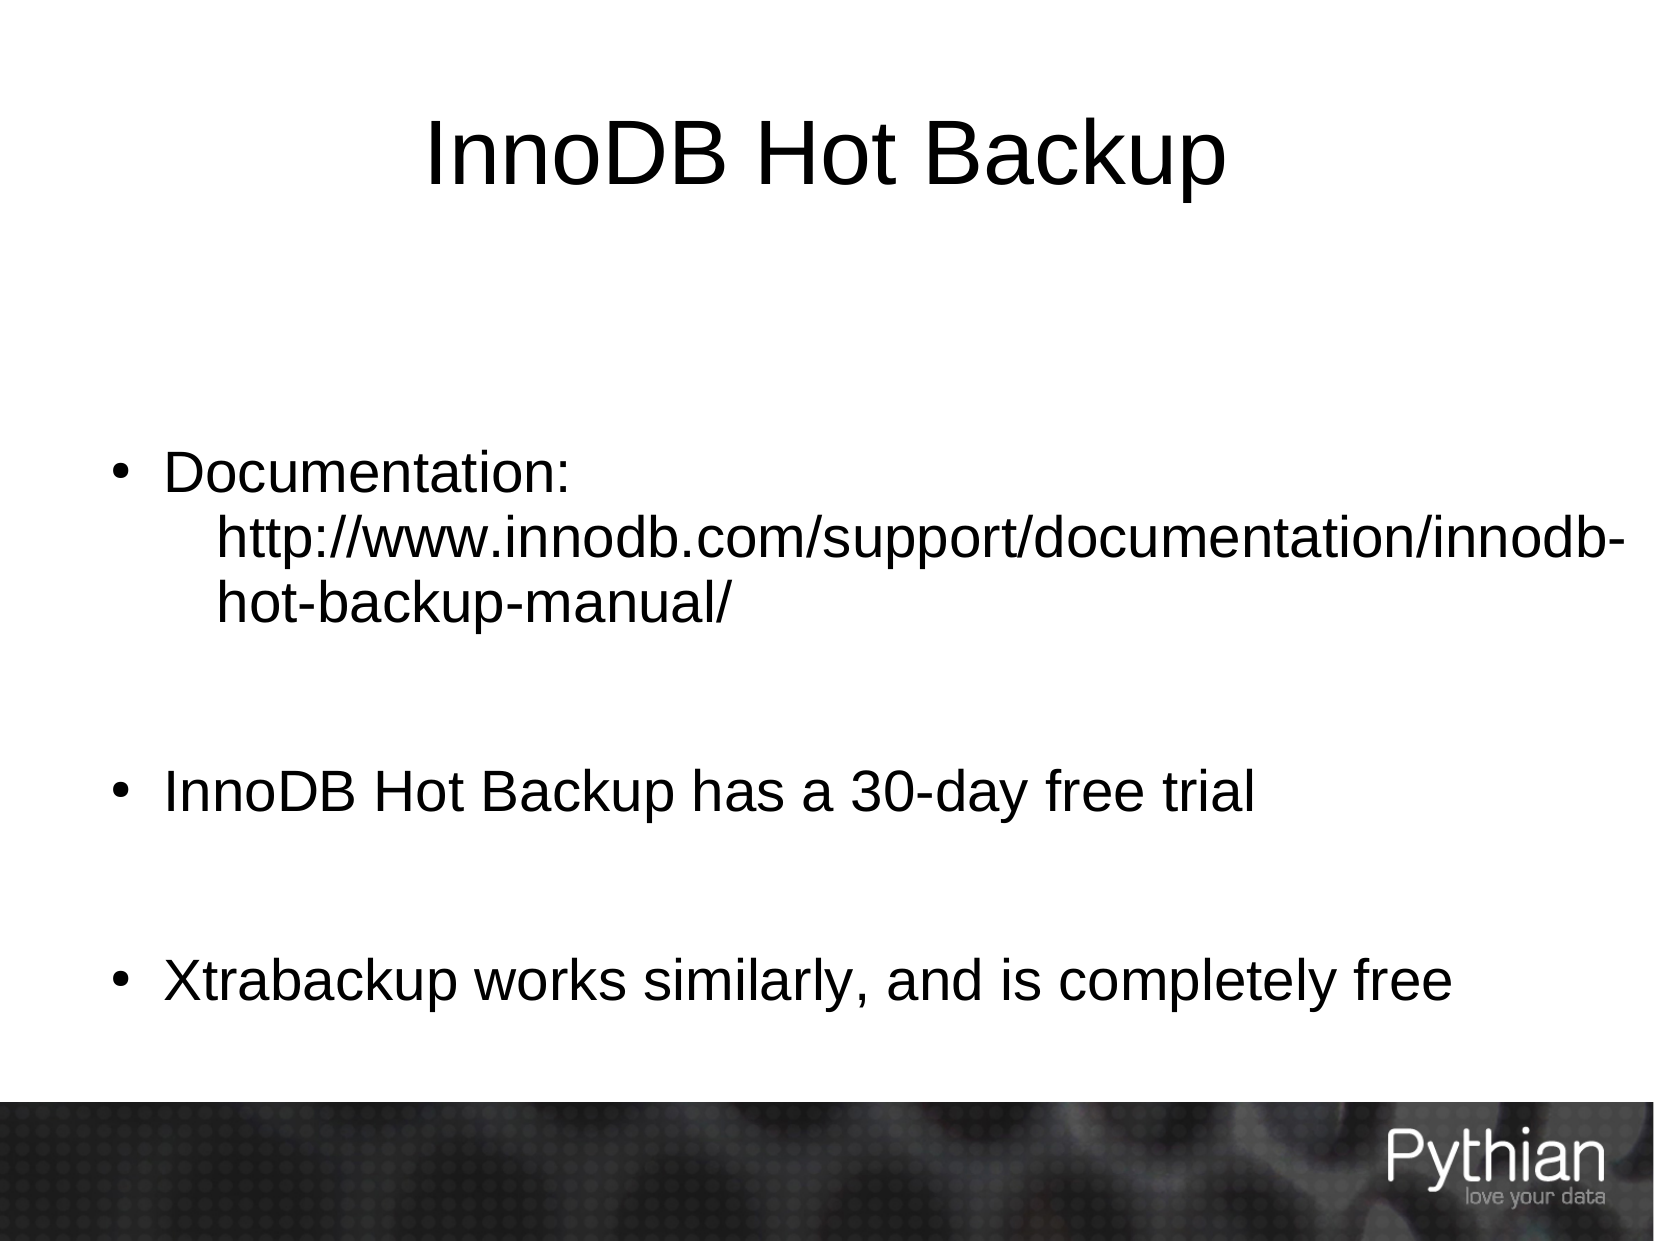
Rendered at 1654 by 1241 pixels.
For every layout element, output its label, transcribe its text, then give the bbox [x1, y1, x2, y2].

title InnoDB Hot Backup [82, 49, 1571, 257]
list Documentation: http://www.innodb.com/support/documentation/innodb-hot-backup-manual/ InnoDB Hot Backup has a 30-day free trial Xtrabackup works similarly, and is completely free [74, 344, 1654, 1127]
picture [0, 1102, 1654, 1241]
